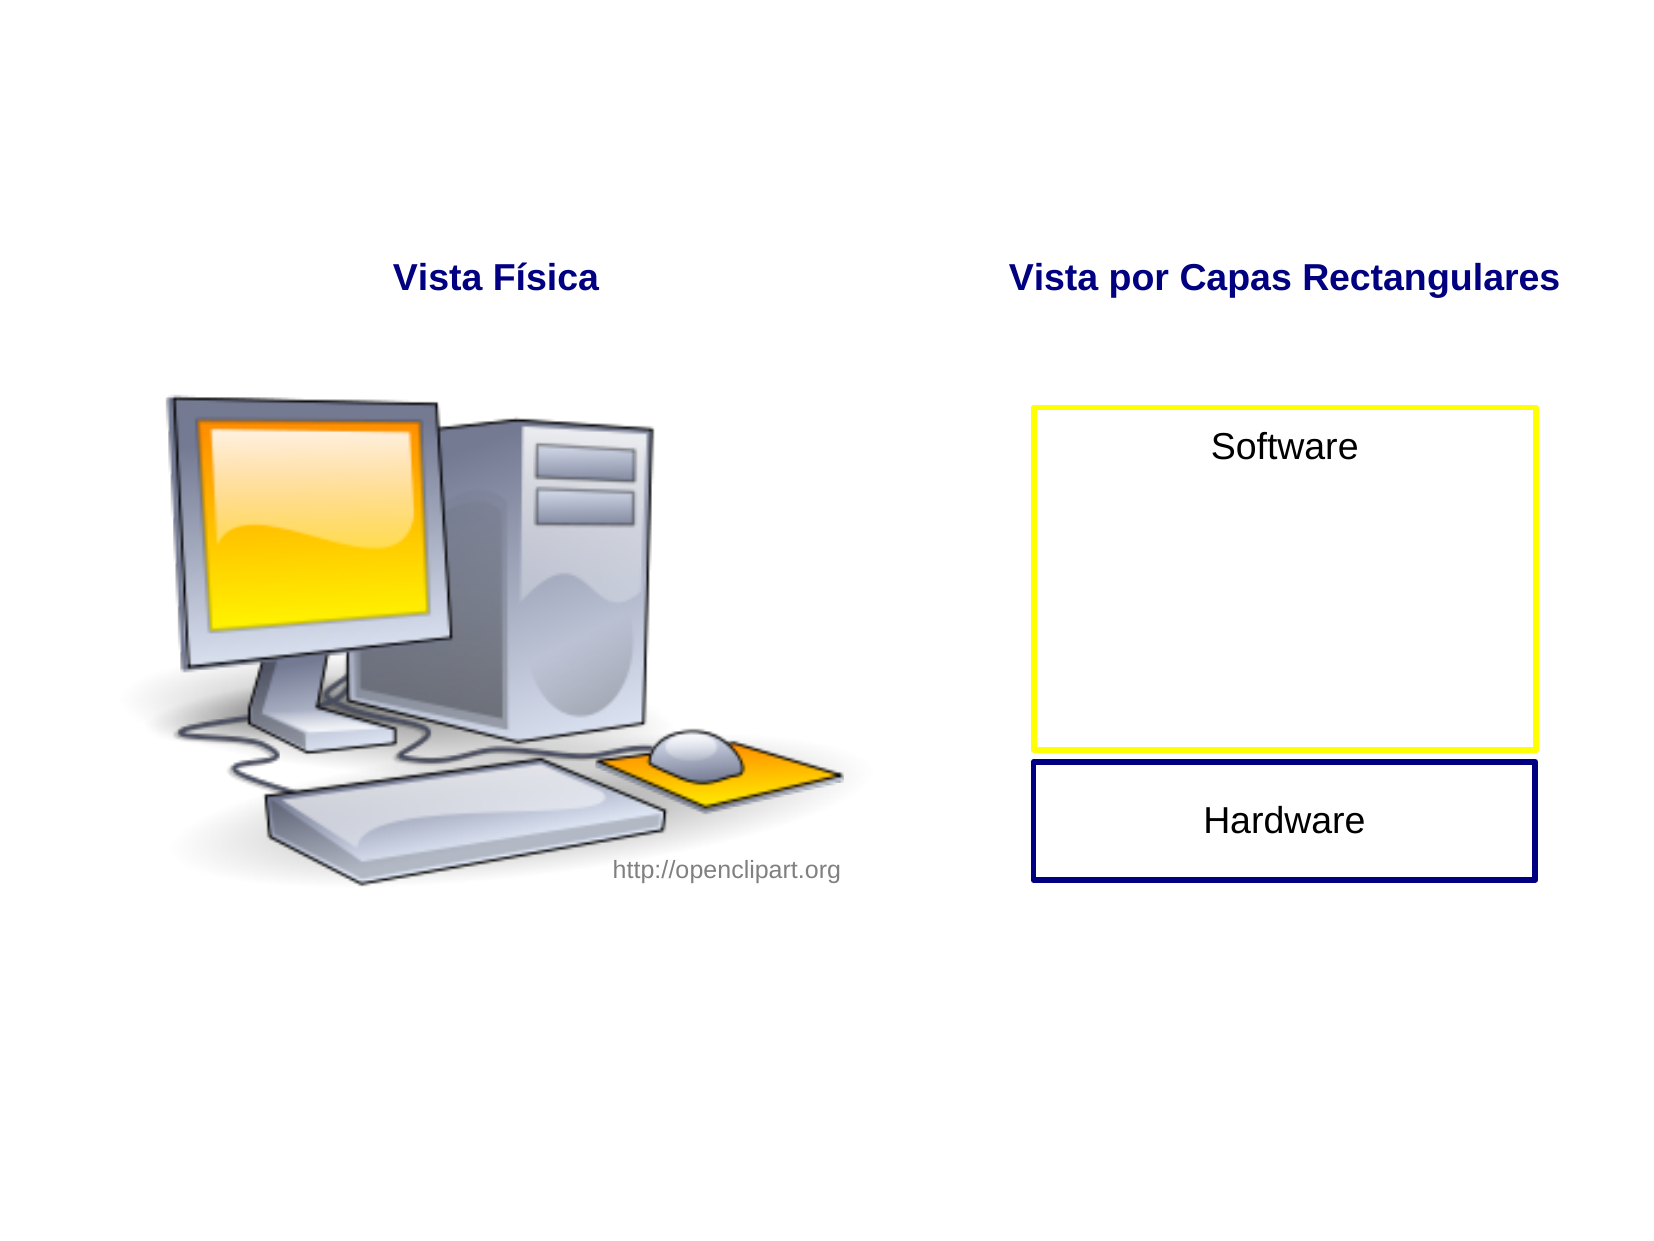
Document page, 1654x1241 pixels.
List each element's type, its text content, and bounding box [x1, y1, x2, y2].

text_box Software [1033, 407, 1536, 751]
text_box http://openclipart.org [590, 848, 857, 892]
picture [112, 247, 880, 1016]
text_box Vista Física [378, 249, 615, 308]
text_box Vista por Capas Rectangulares [993, 249, 1576, 308]
text_box Hardware [1033, 761, 1536, 880]
